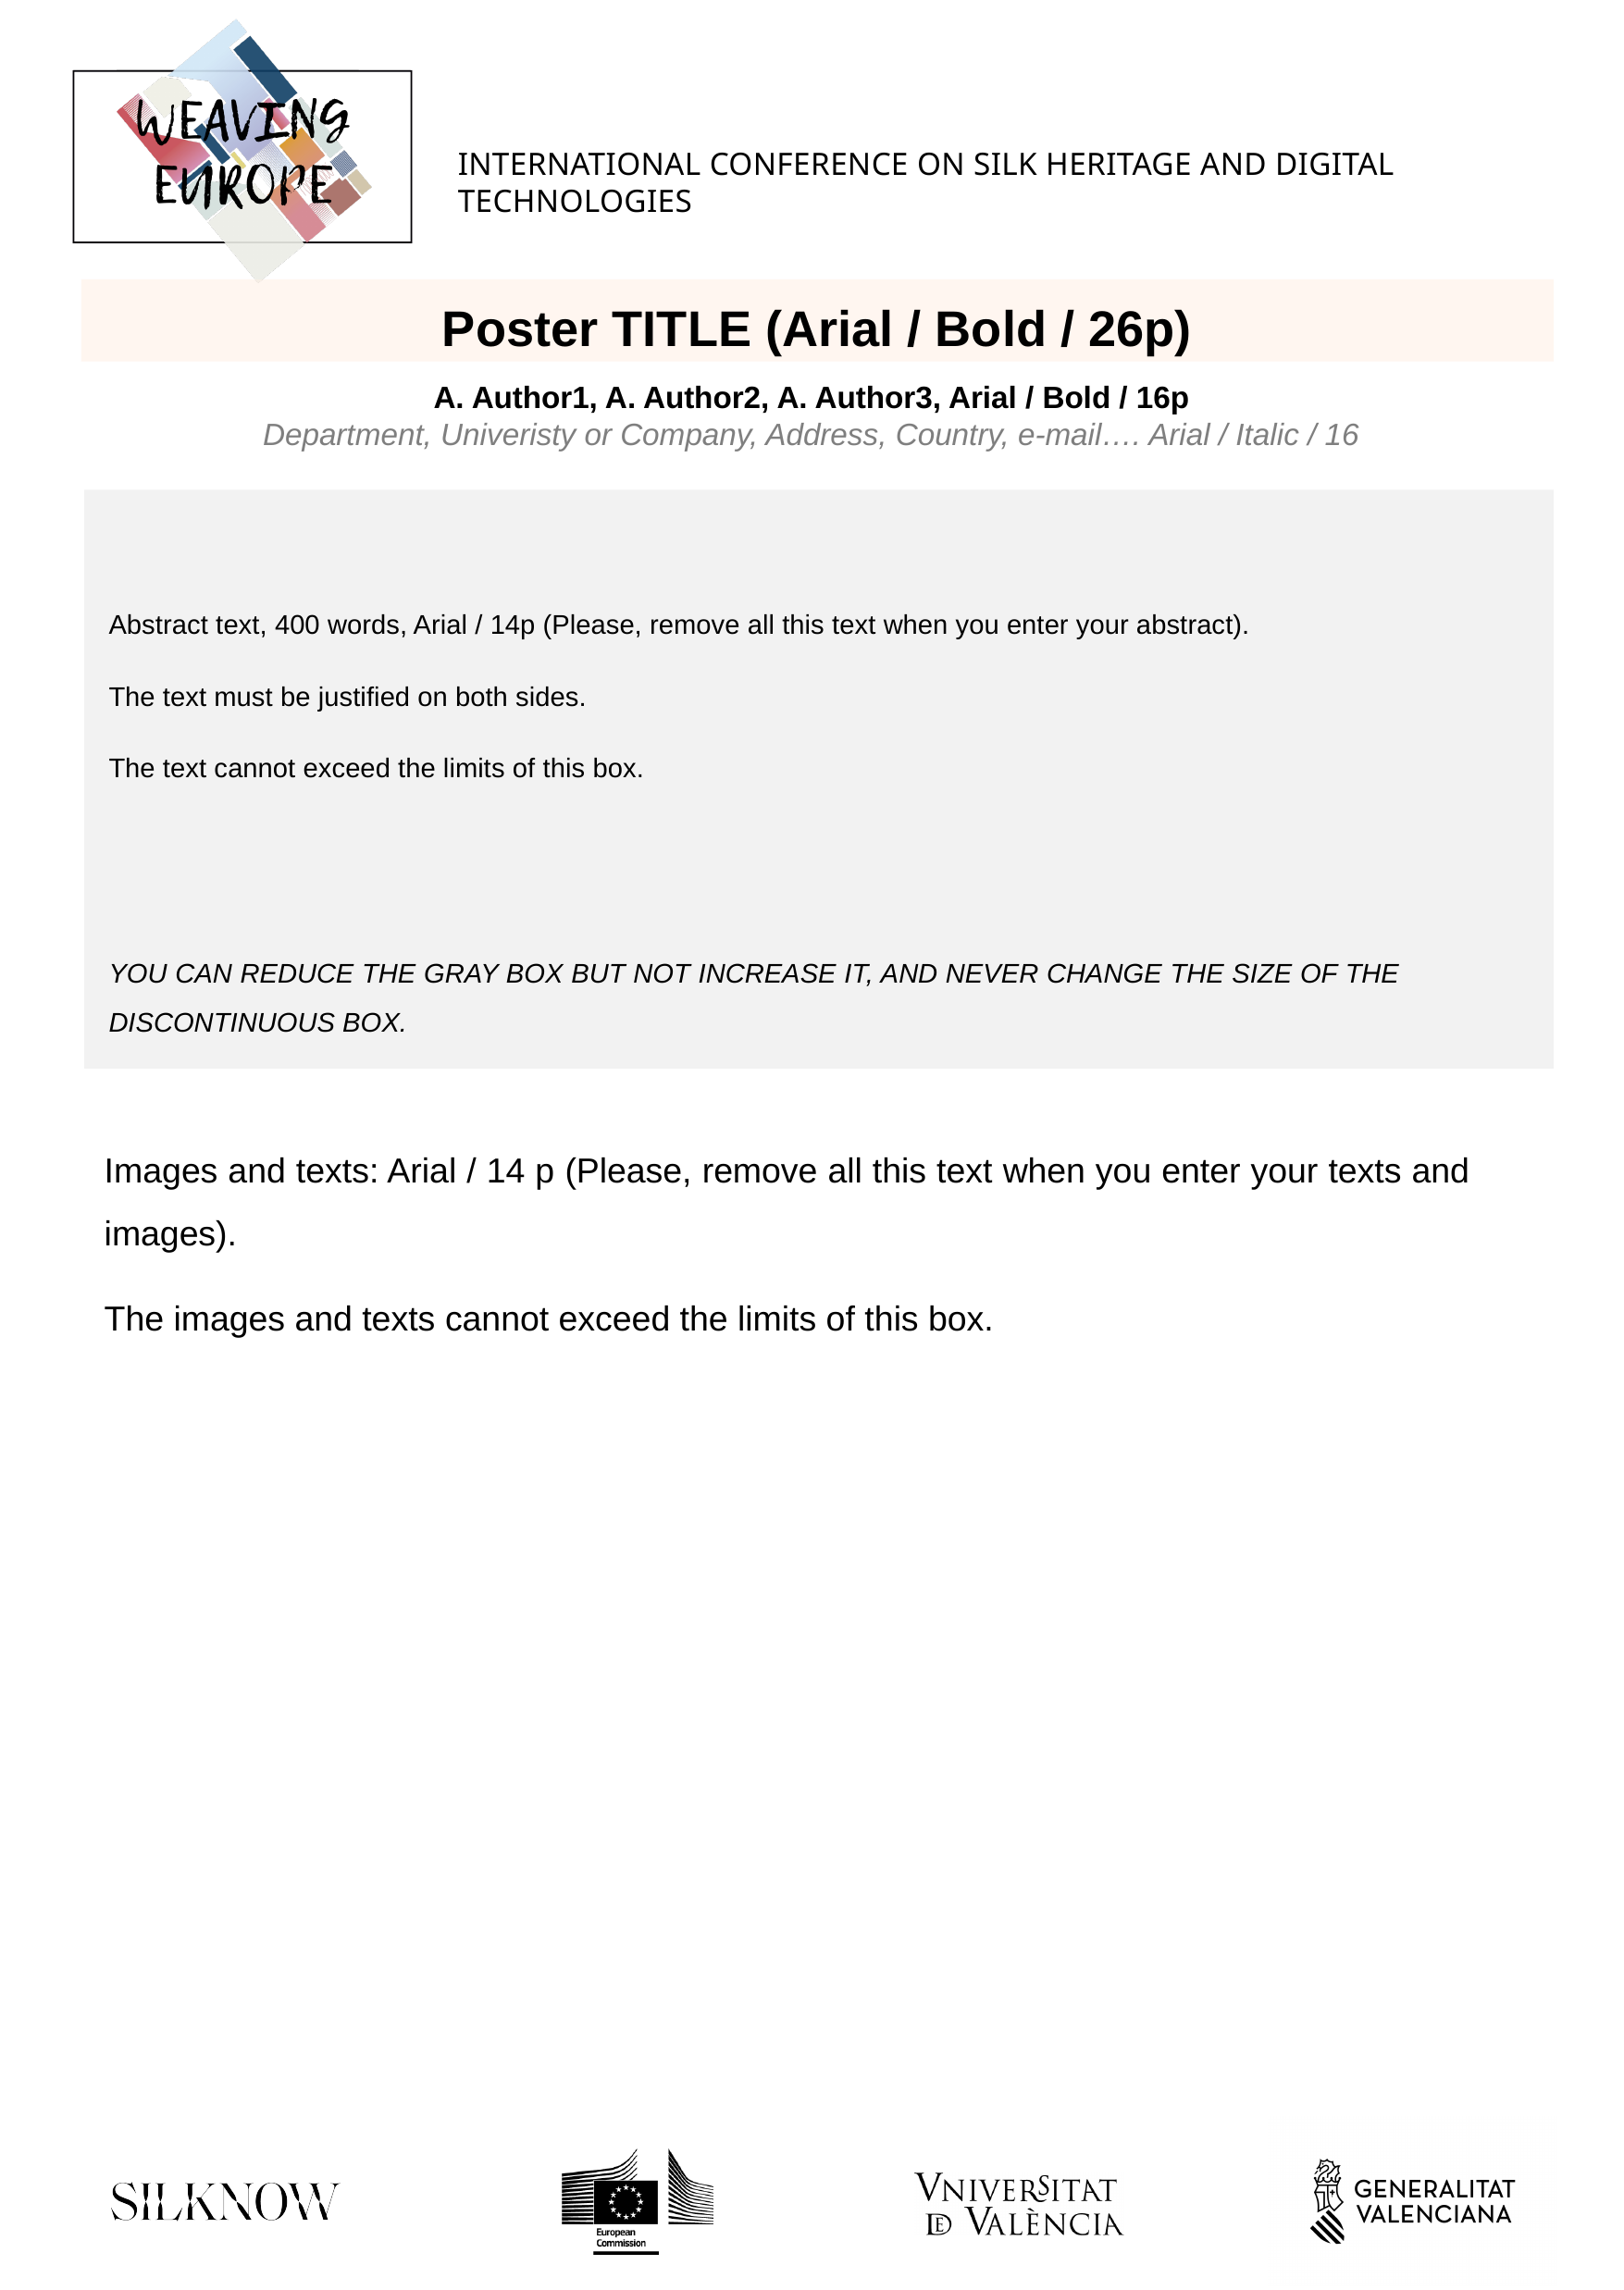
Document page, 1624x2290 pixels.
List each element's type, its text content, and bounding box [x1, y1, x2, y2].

title Poster TITLE (Arial / Bold / 26p) [81, 279, 1554, 362]
text_box A. Author1, A. Author2, A. Author3, Arial / Bold / 16p Department, Univeristy or Company, Address, Country, e-mail…. Arial / Italic / 16 [77, 363, 1547, 461]
list Abstract text, 400 words, Arial / 14p (Please, remove all this text when you enter your abstract). The text must be justified on both sides. The text cannot exceed the limits of this box. YOU CAN REDUCE THE GRAY BOX BUT NOT INCREASE IT, AND NEVER CHANGE THE SIZE OF THE DISCONTINUOUS BOX. [84, 489, 1554, 1069]
text_box Images and texts: Arial / 14 p (Please, remove all this text when you enter your texts and images). The images and texts cannot exceed the limits of this box. [90, 1065, 1554, 2205]
